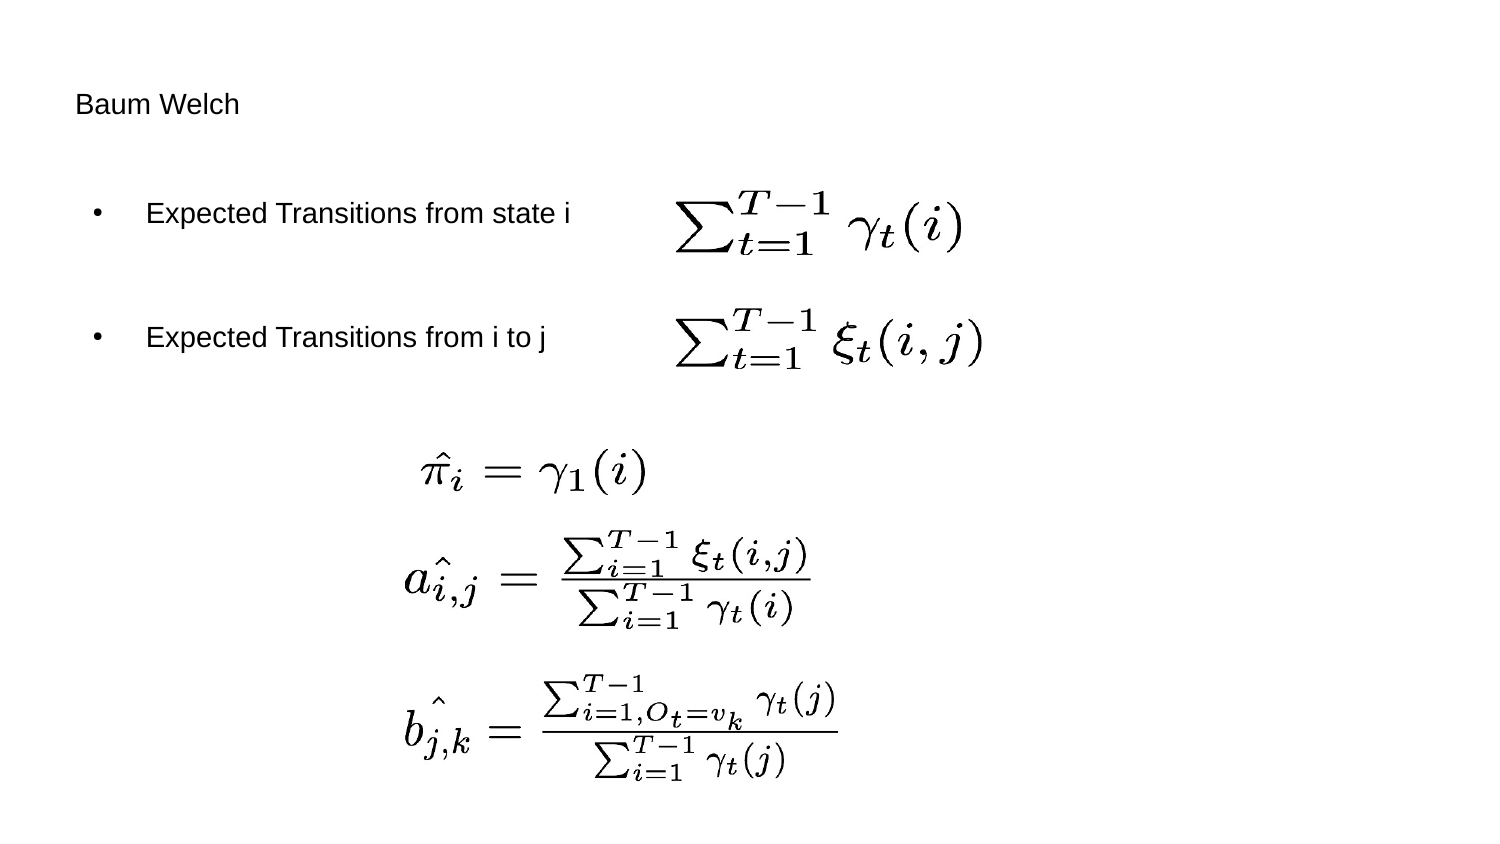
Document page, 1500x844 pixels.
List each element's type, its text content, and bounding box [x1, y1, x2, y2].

title Baum Welch [75, 33, 1425, 175]
picture [405, 674, 839, 782]
picture [675, 189, 961, 256]
list Expected Transitions from state i Expected Transitions from i to j [75, 196, 1425, 808]
picture [405, 529, 811, 631]
picture [675, 307, 982, 369]
picture [420, 449, 646, 495]
